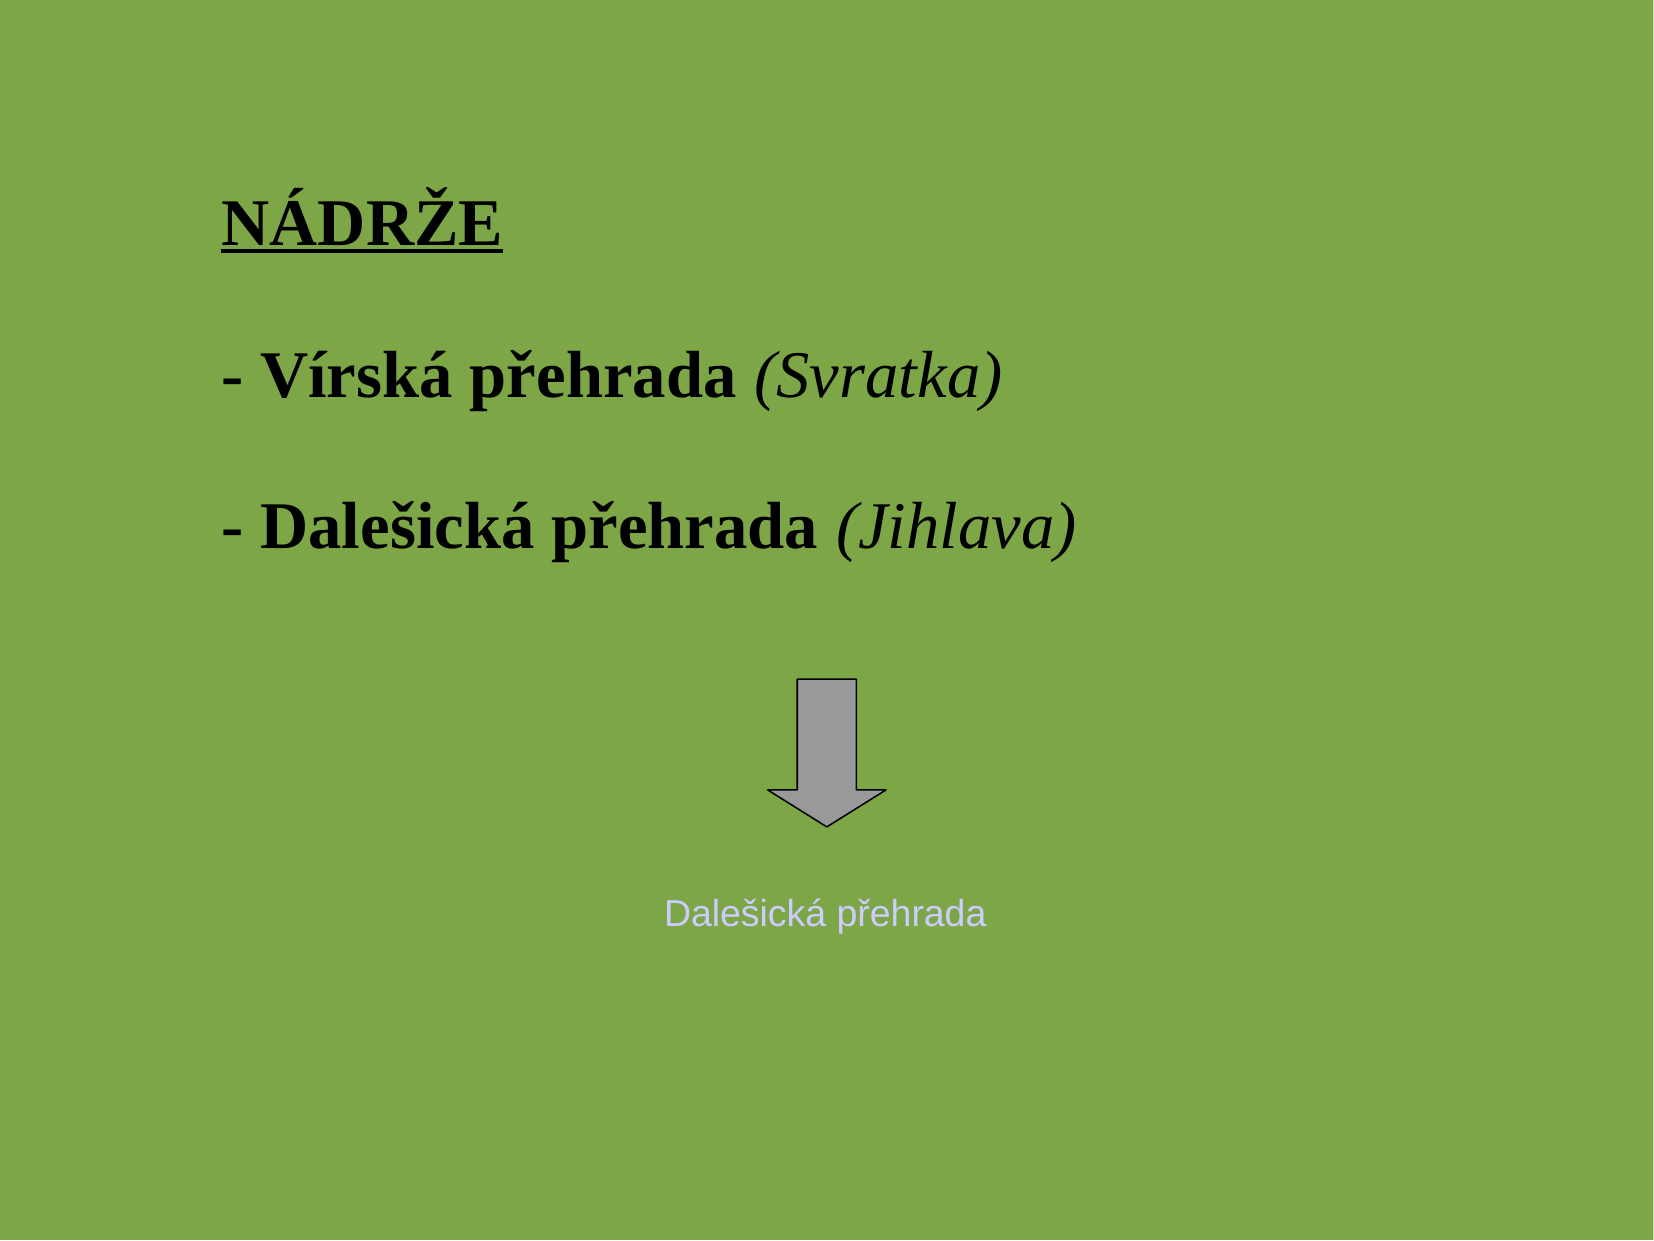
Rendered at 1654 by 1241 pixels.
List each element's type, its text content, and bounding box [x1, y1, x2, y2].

text_box NÁDRŽE - Vírská přehrada (Svratka) - Dalešická přehrada (Jihlava) [206, 177, 1093, 572]
text_box Dalešická přehrada [649, 885, 1035, 958]
text_box [767, 679, 887, 827]
